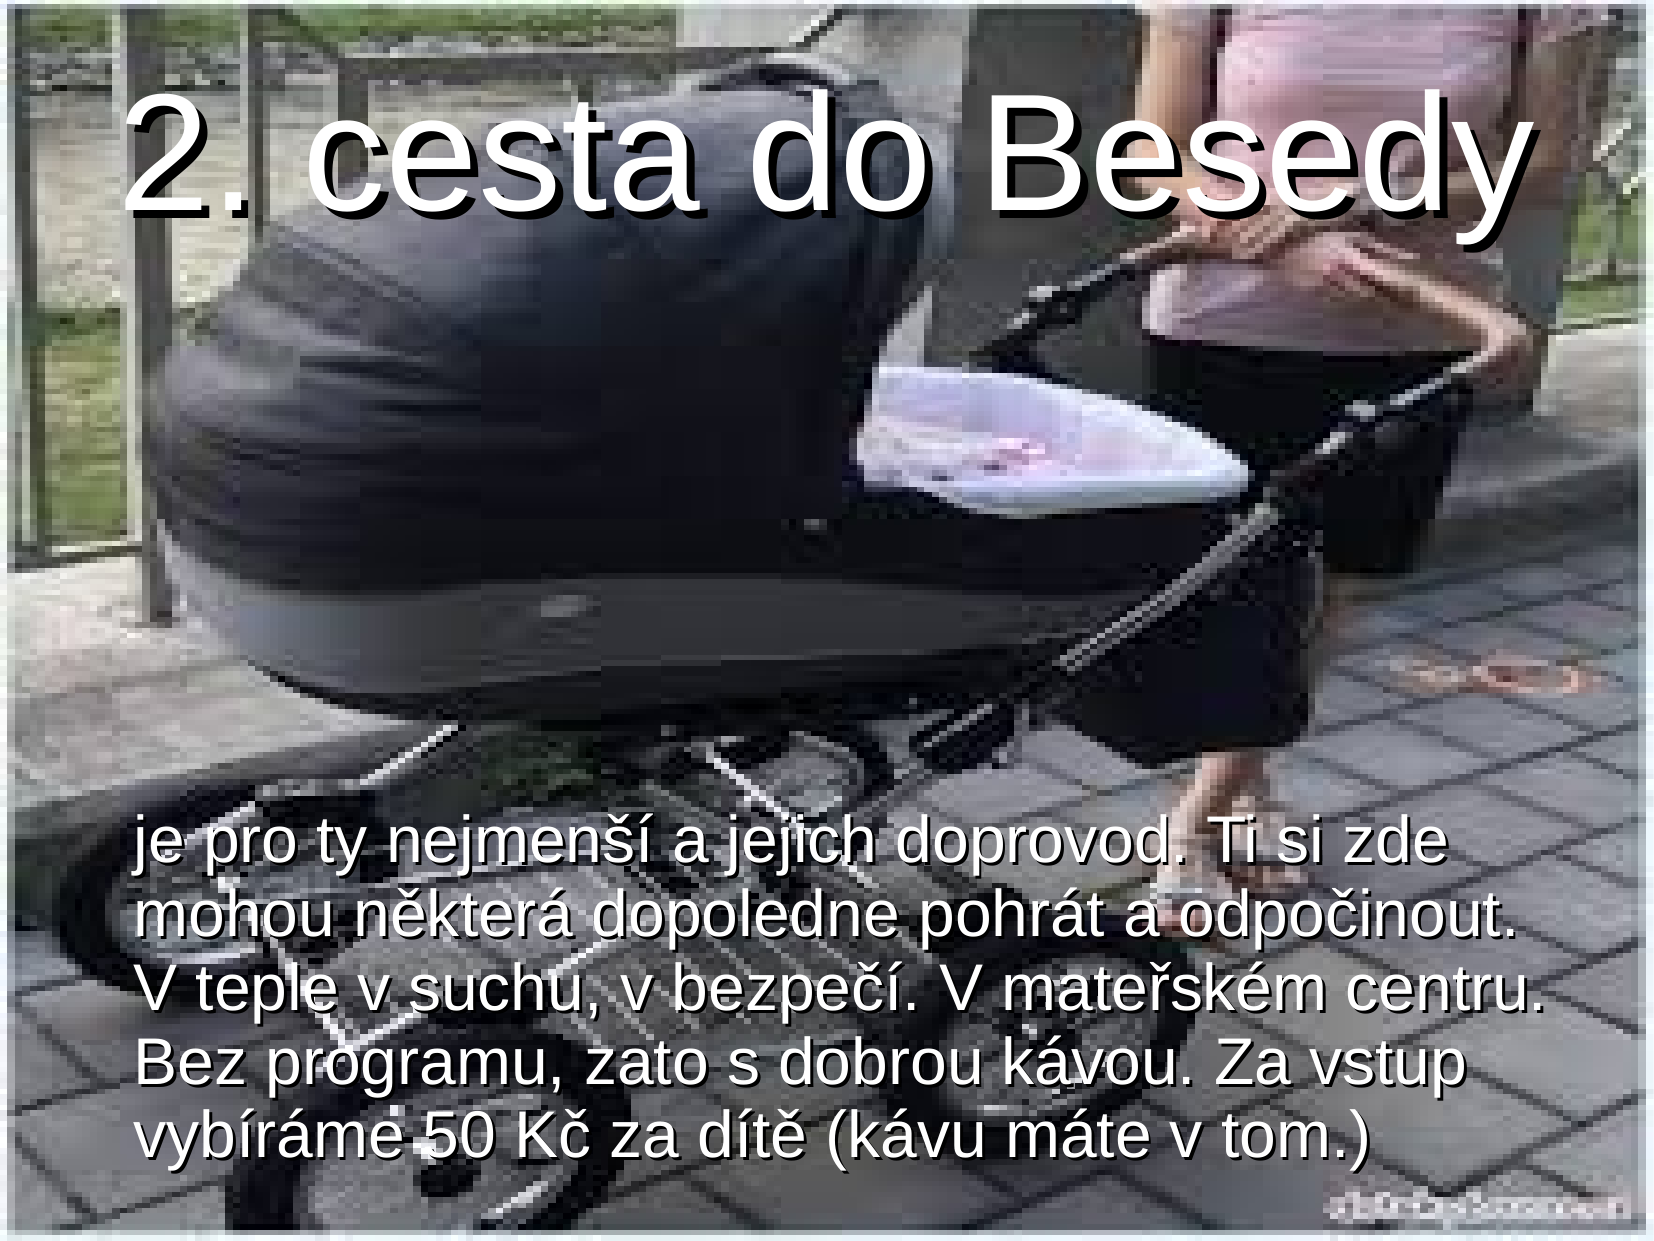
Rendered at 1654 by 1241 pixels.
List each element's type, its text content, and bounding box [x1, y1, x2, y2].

title 2. cesta do Besedy [82, 49, 1571, 257]
picture [0, 0, 1654, 1241]
list je pro ty nejmenší a jejich doprovod. Ti si zde mohou některá dopoledne pohrát a odpočinout. V teple v suchu, v bezpečí. V mateřském centru. Bez programu, zato s dobrou kávou. Za vstup vybíráme 50 Kč za dítě (kávu máte v tom.) [82, 803, 1571, 1193]
